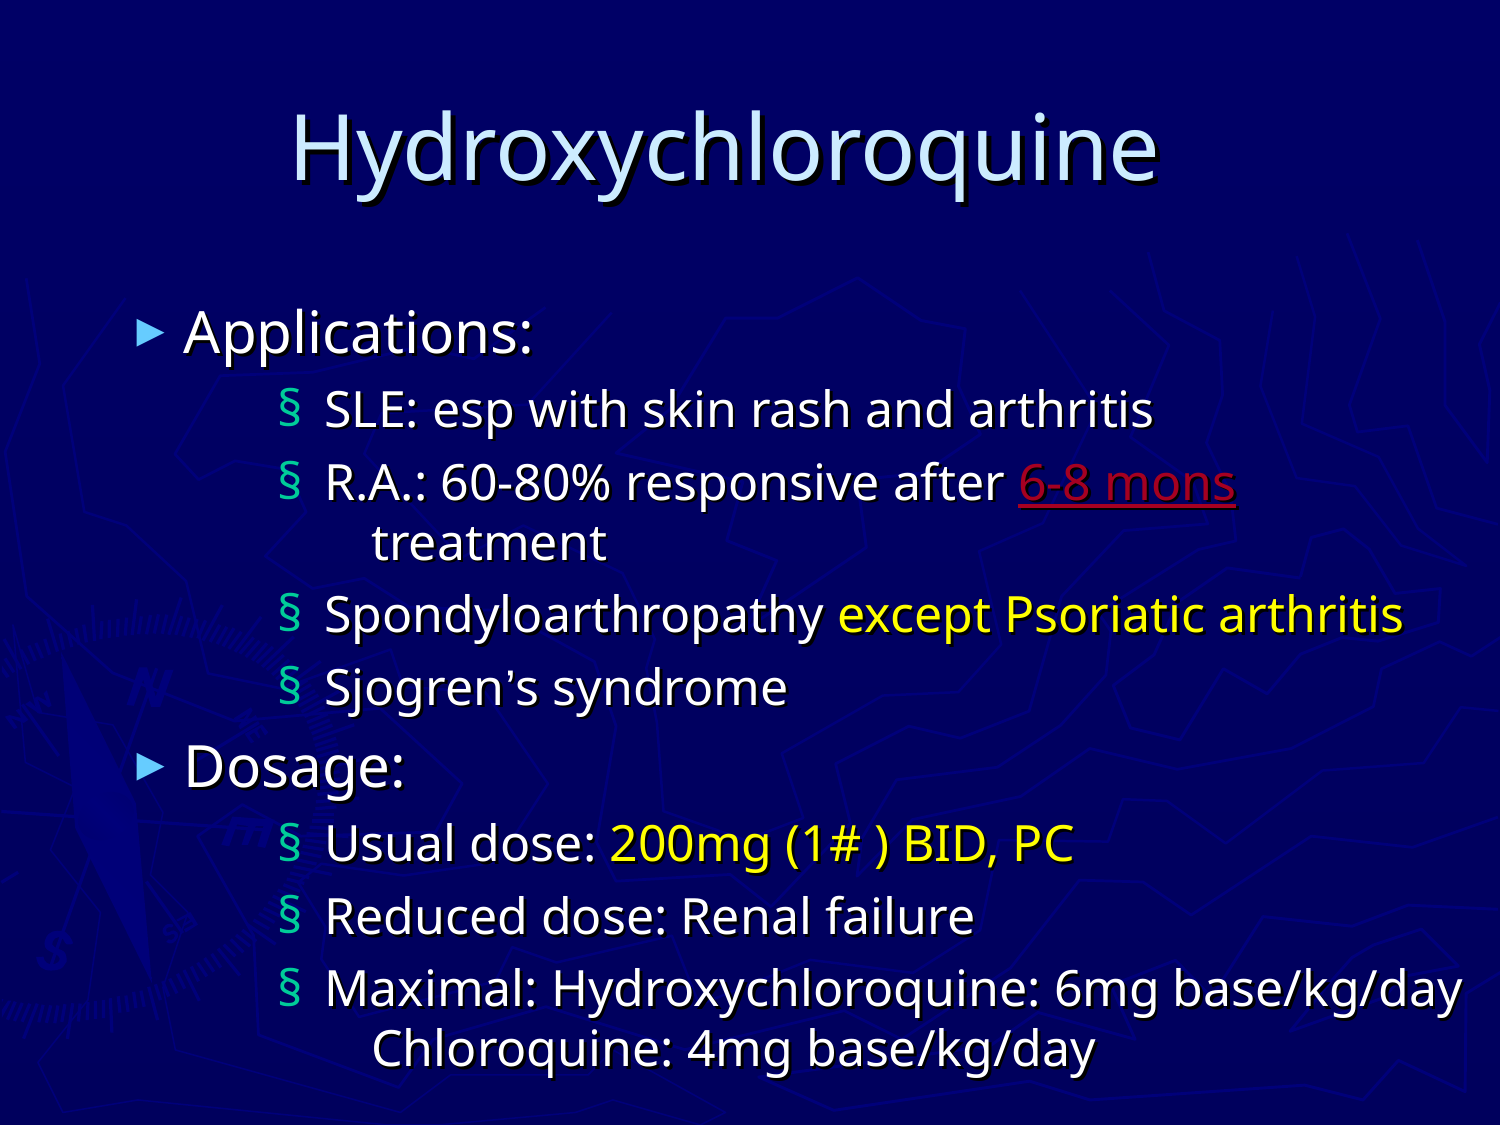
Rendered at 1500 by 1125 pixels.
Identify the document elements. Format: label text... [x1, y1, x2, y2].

list Applications: SLE: esp with skin rash and arthritis R.A.: 60-80% responsive after 6-8 mons treatment Spondyloarthropathy except Psoriatic arthritis Sjogren’s syndrome Dosage: Usual dose: 200mg (1# ) BID, PC Reduced dose: Renal failure Maximal: Hydroxychloroquine: 6mg base/kg/day Chloroquine: 4mg base/kg/day [112, 287, 1500, 1088]
title Hydroxychloroquine [62, 50, 1388, 238]
